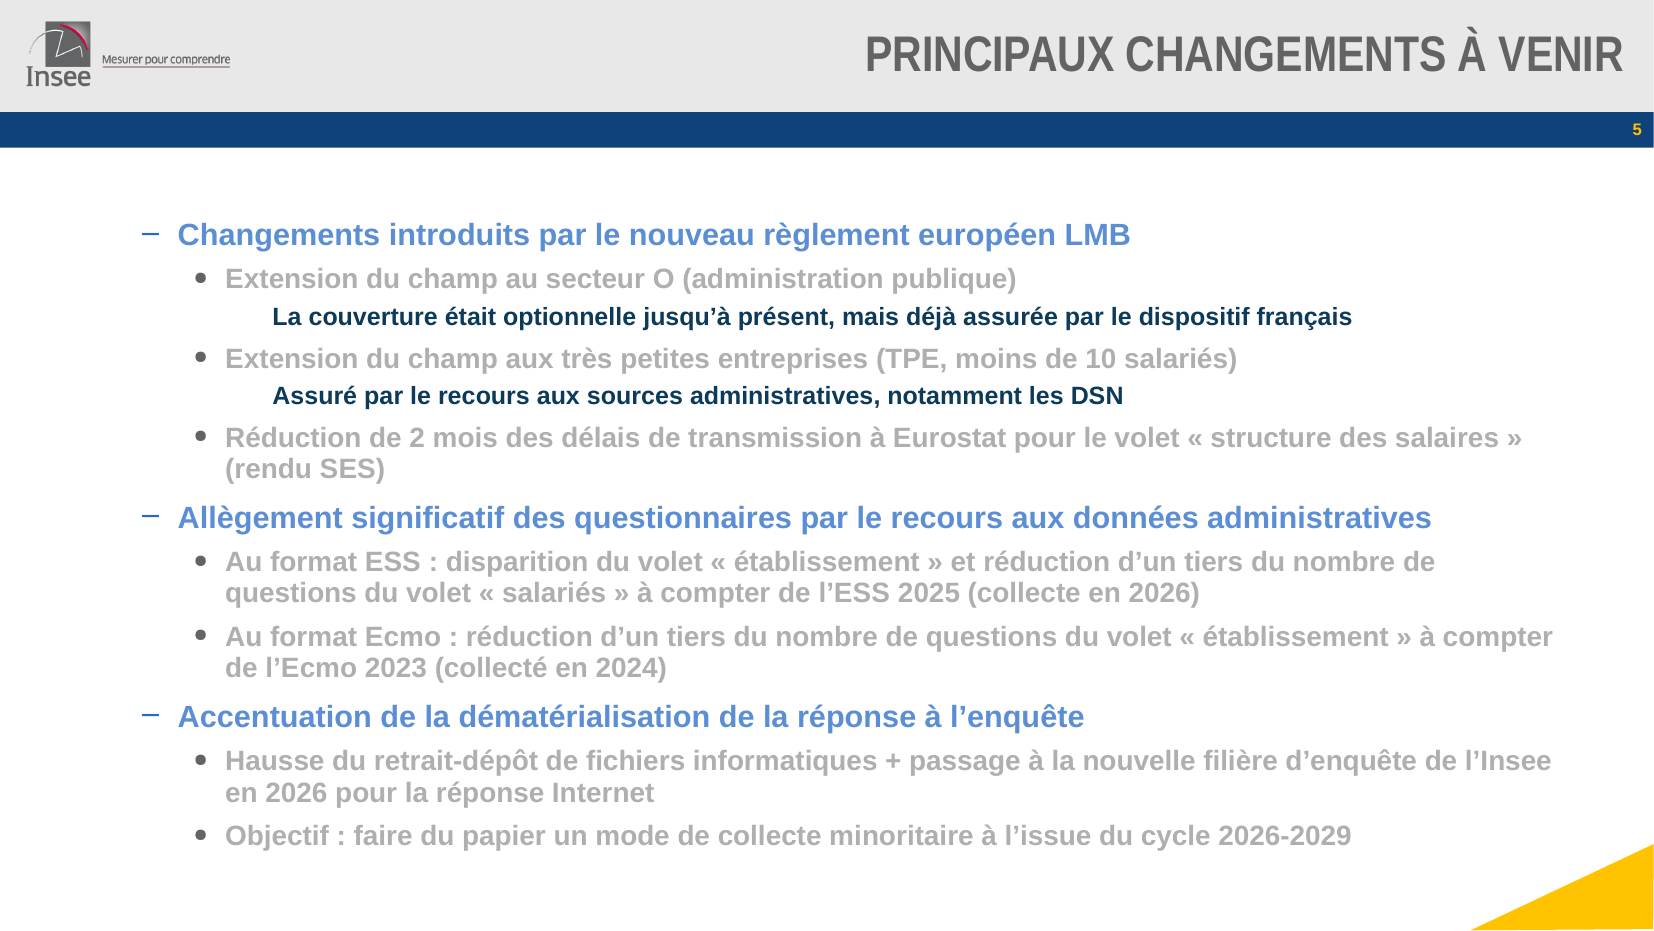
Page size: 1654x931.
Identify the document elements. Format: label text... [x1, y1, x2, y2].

picture [23, 0, 230, 89]
title Principaux changements à venir [265, 0, 1625, 107]
list Changements introduits par le nouveau règlement européen LMB Extension du champ au secteur O (administration publique) La couverture était optionnelle jusqu’à présent, mais déjà assurée par le dispositif français Extension du champ aux très petites entreprises (TPE, moins de 10 salariés) Assuré par le recours aux sources administratives, notamment les DSN Réduction de 2 mois des délais de transmission à Eurostat pour le volet « structure des salaires » (rendu SES) Allègement significatif des questionnaires par le recours aux données administratives Au format ESS : disparition du volet « établissement » et réduction d’un tiers du nombre de questions du volet « salariés » à compter de l’ESS 2025 (collecte en 2026) Au format Ecmo : réduction d’un tiers du nombre de questions du volet « établissement » à compter de l’Ecmo 2023 (collecté en 2024) Accentuation de la dématérialisation de la réponse à l’enquête Hausse du retrait-dépôt de fichiers informatiques + passage à la nouvelle filière d’enquête de l’Insee en 2026 pour la réponse Internet Objectif : faire du papier un mode de collecte minoritaire à l’issue du cycle 2026-2029 [82, 217, 1571, 861]
